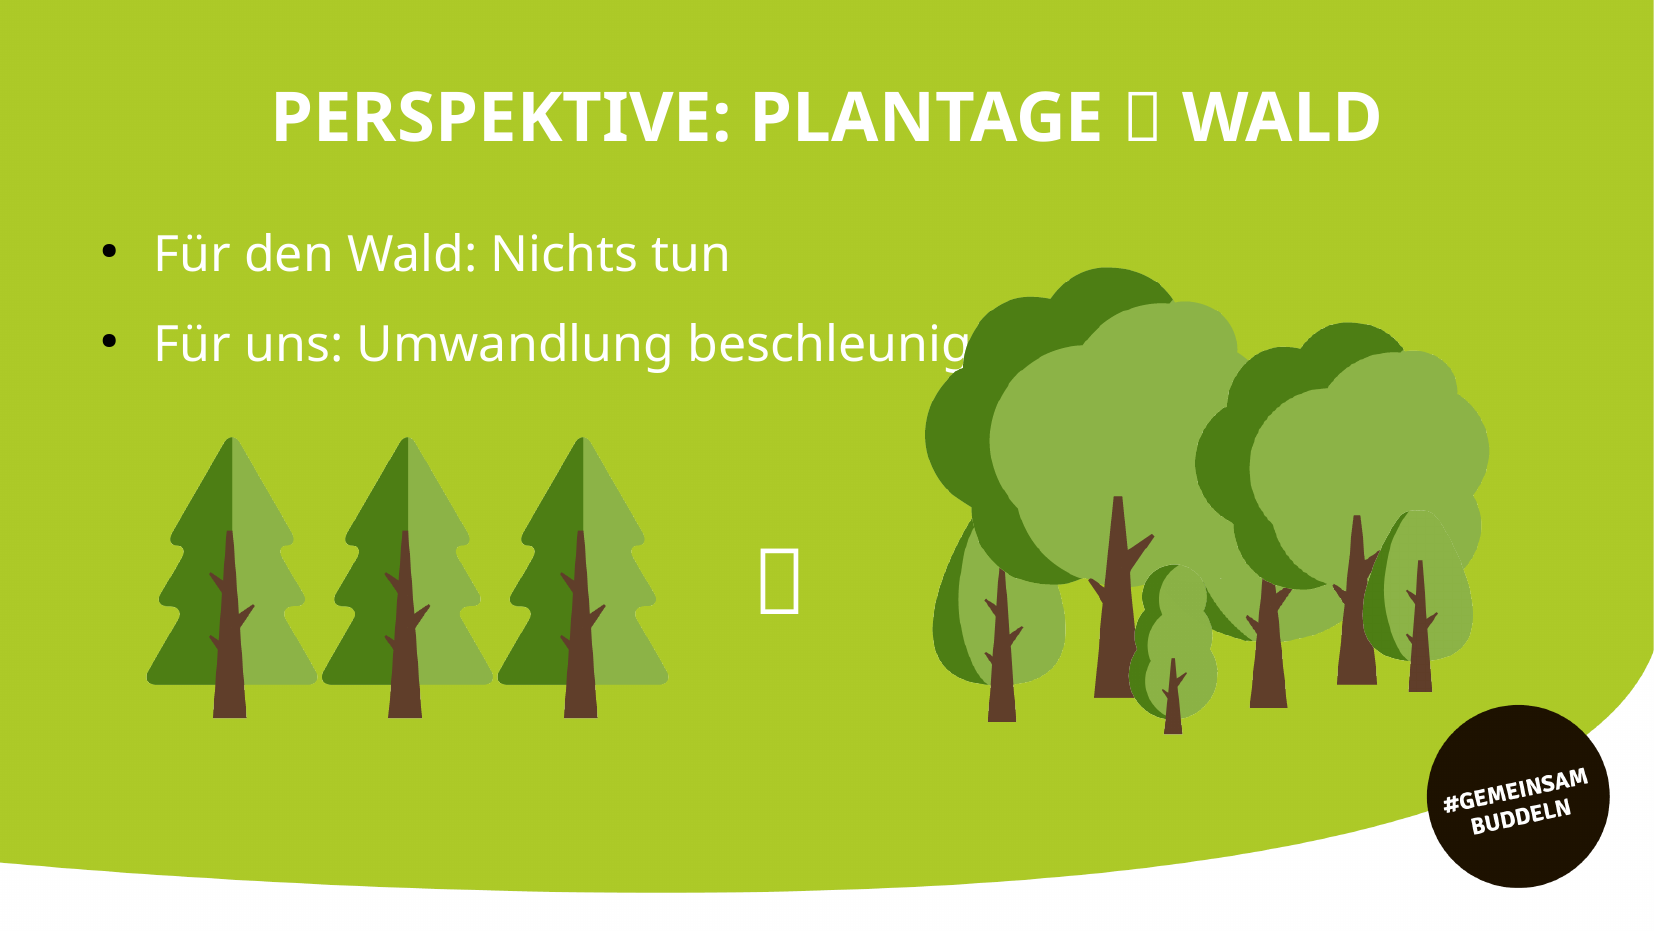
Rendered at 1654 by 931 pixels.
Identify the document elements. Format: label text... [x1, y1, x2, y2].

picture [0, 0, 1654, 931]
list Für den Wald: Nichts tun Für uns: Umwandlung beschleunigen [82, 217, 918, 758]
text_box  [738, 509, 863, 626]
list Für den Wald: Nichts tun Für uns: Umwandlung beschleunigen [1105, 217, 1571, 758]
title PERSPEKTIVE: PLANTAGE  WALD [82, 37, 1571, 193]
